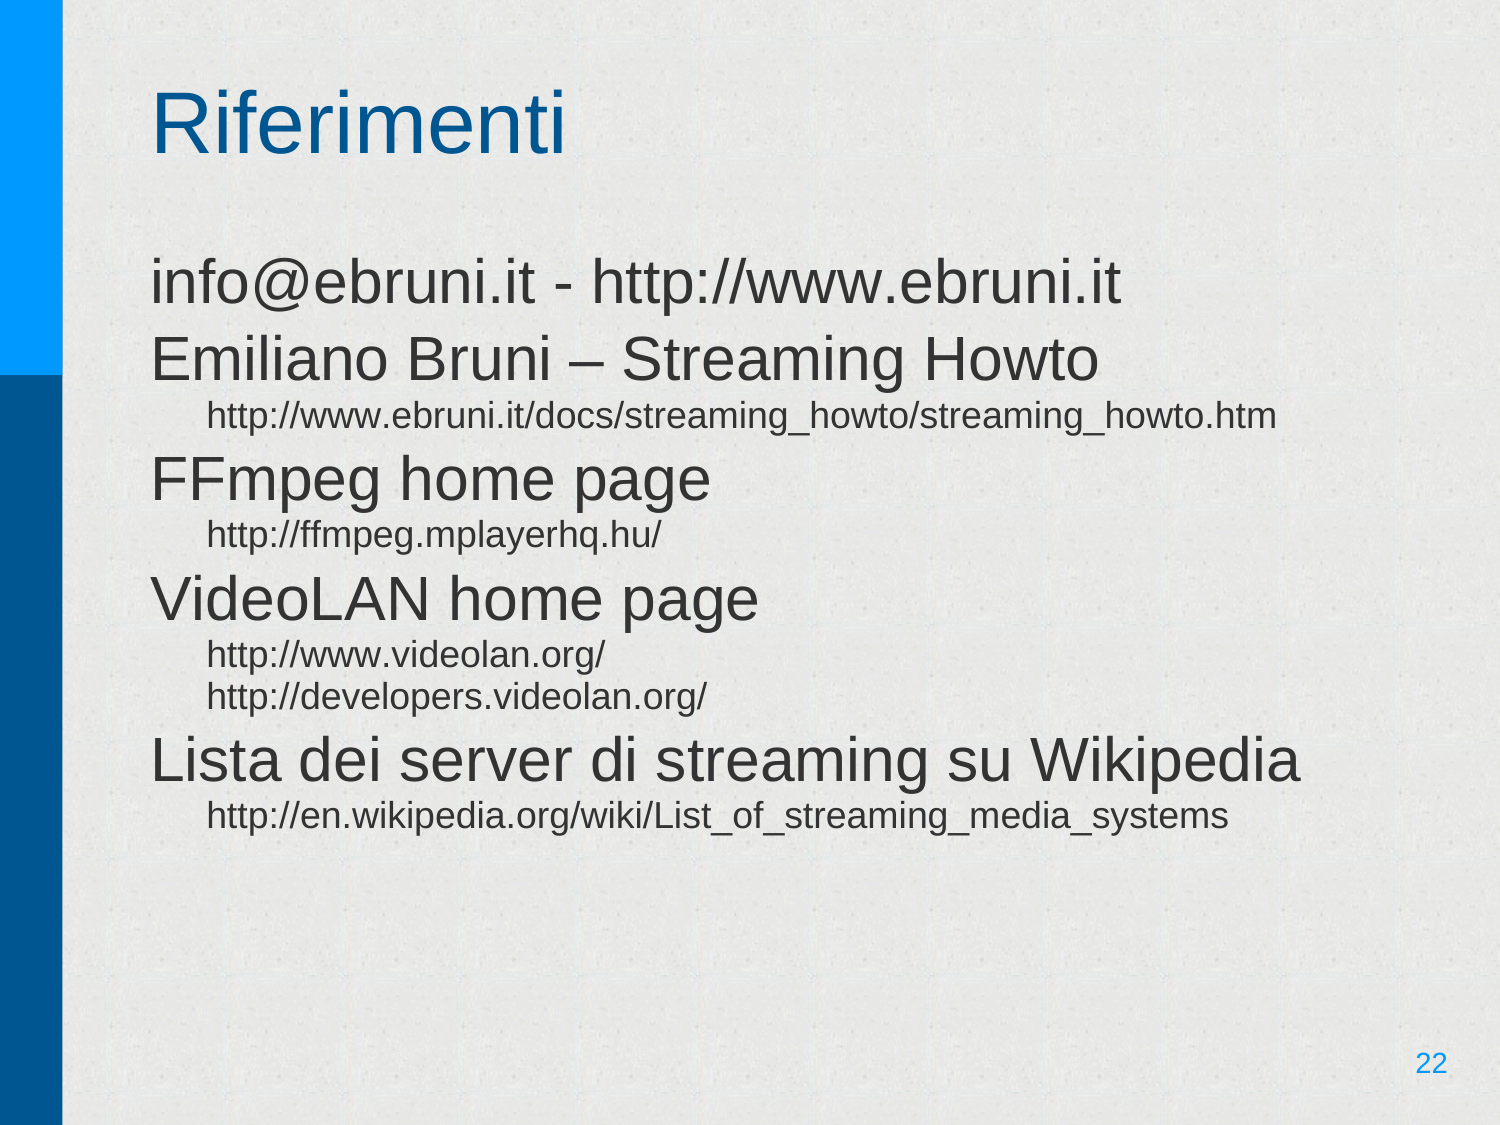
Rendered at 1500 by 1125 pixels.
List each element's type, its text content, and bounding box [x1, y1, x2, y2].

list info@ebruni.it - http://www.ebruni.it Emiliano Bruni – Streaming Howto http://www.ebruni.it/docs/streaming_howto/streaming_howto.htm FFmpeg home page http://ffmpeg.mplayerhq.hu/ VideoLAN home page http://www.videolan.org/ http://developers.videolan.org/ Lista dei server di streaming su Wikipedia http://en.wikipedia.org/wiki/List_of_streaming_media_systems [149, 246, 1388, 983]
picture [63, 0, 1500, 1125]
title Riferimenti [149, 34, 1388, 223]
